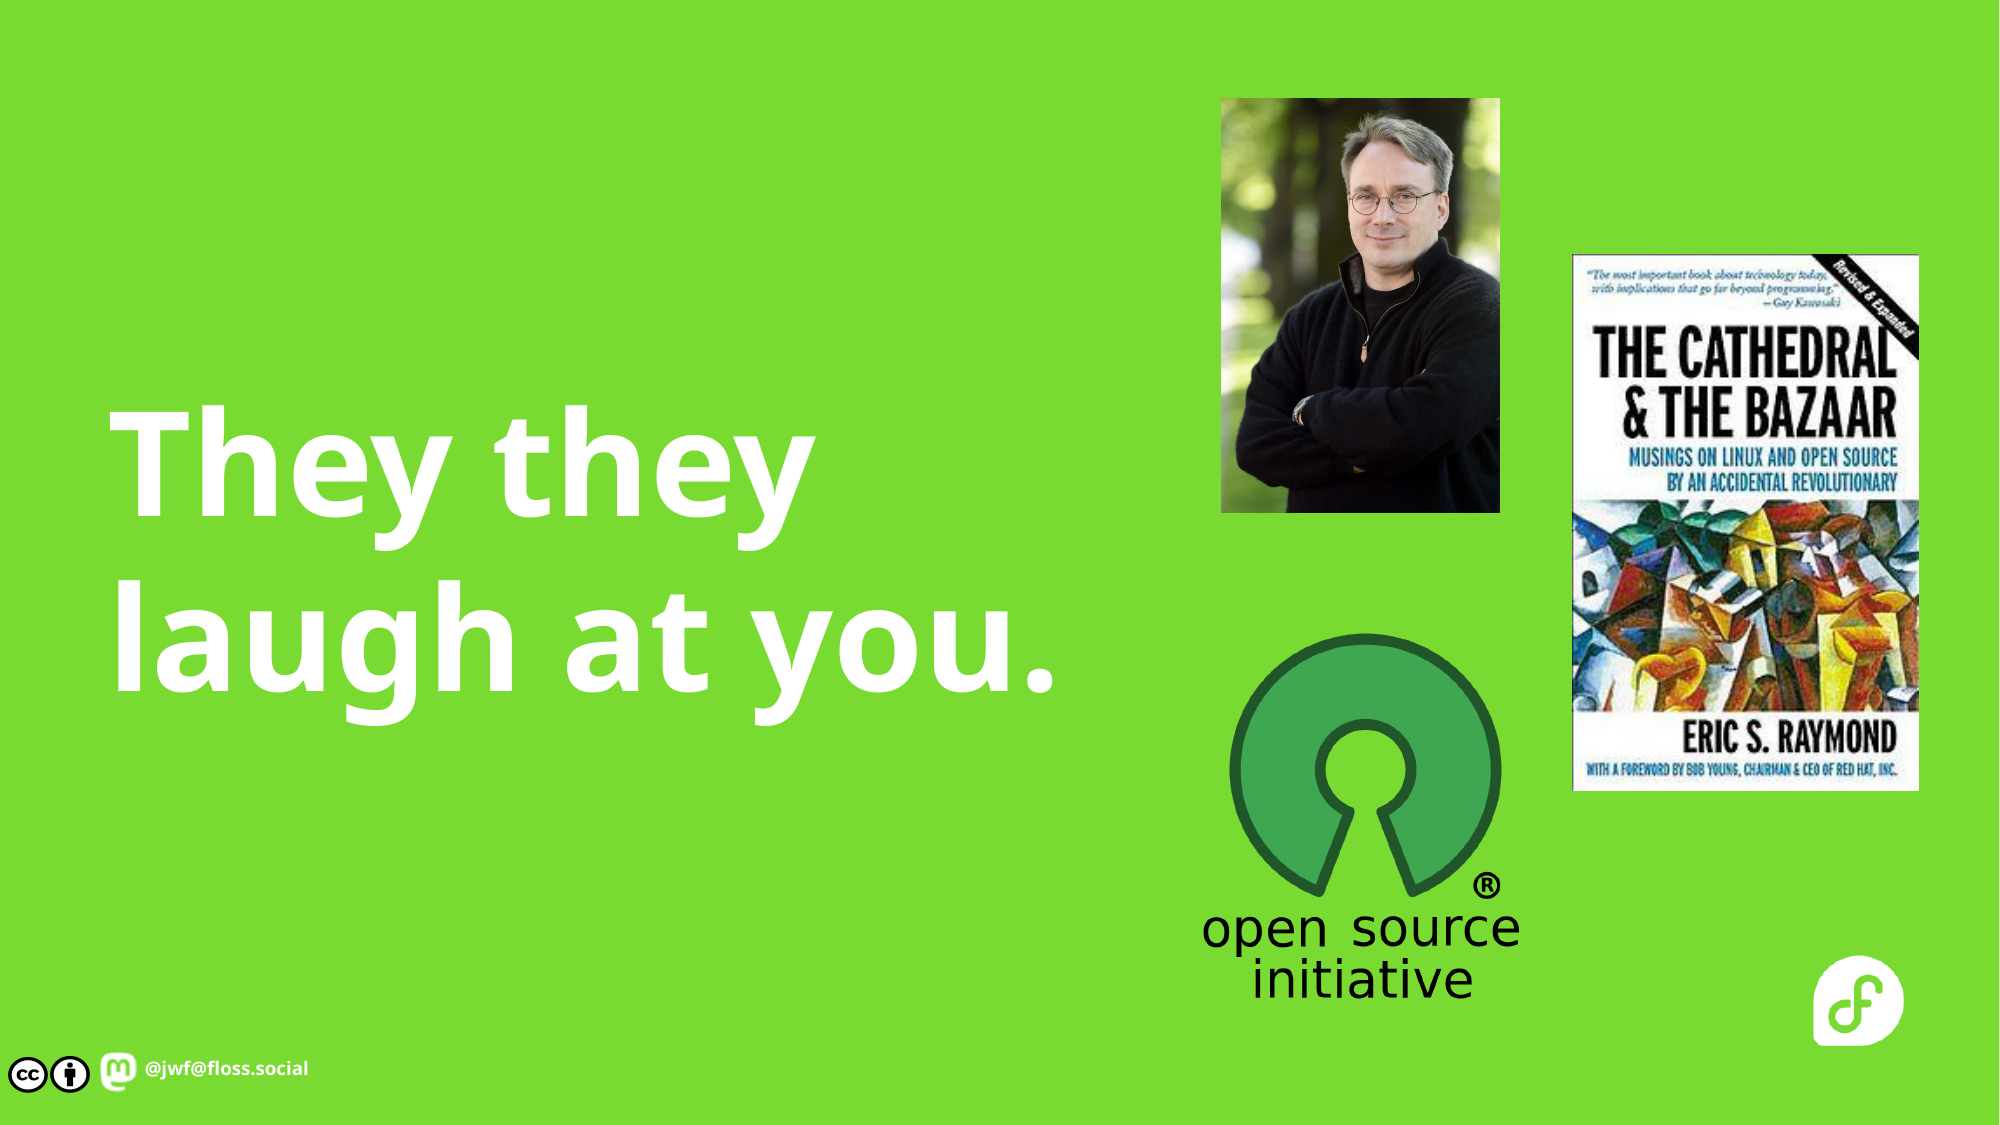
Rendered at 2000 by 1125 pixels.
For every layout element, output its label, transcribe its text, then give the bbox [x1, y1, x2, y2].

title They they laugh at you. [107, 98, 1500, 994]
picture [1572, 254, 1919, 791]
picture [1221, 98, 1500, 513]
picture [50, 1056, 90, 1093]
list @jwf@floss.social [135, 1047, 319, 1084]
picture [1813, 955, 1904, 1046]
picture [100, 1052, 137, 1092]
picture [8, 1057, 48, 1093]
picture [1187, 583, 1534, 1074]
